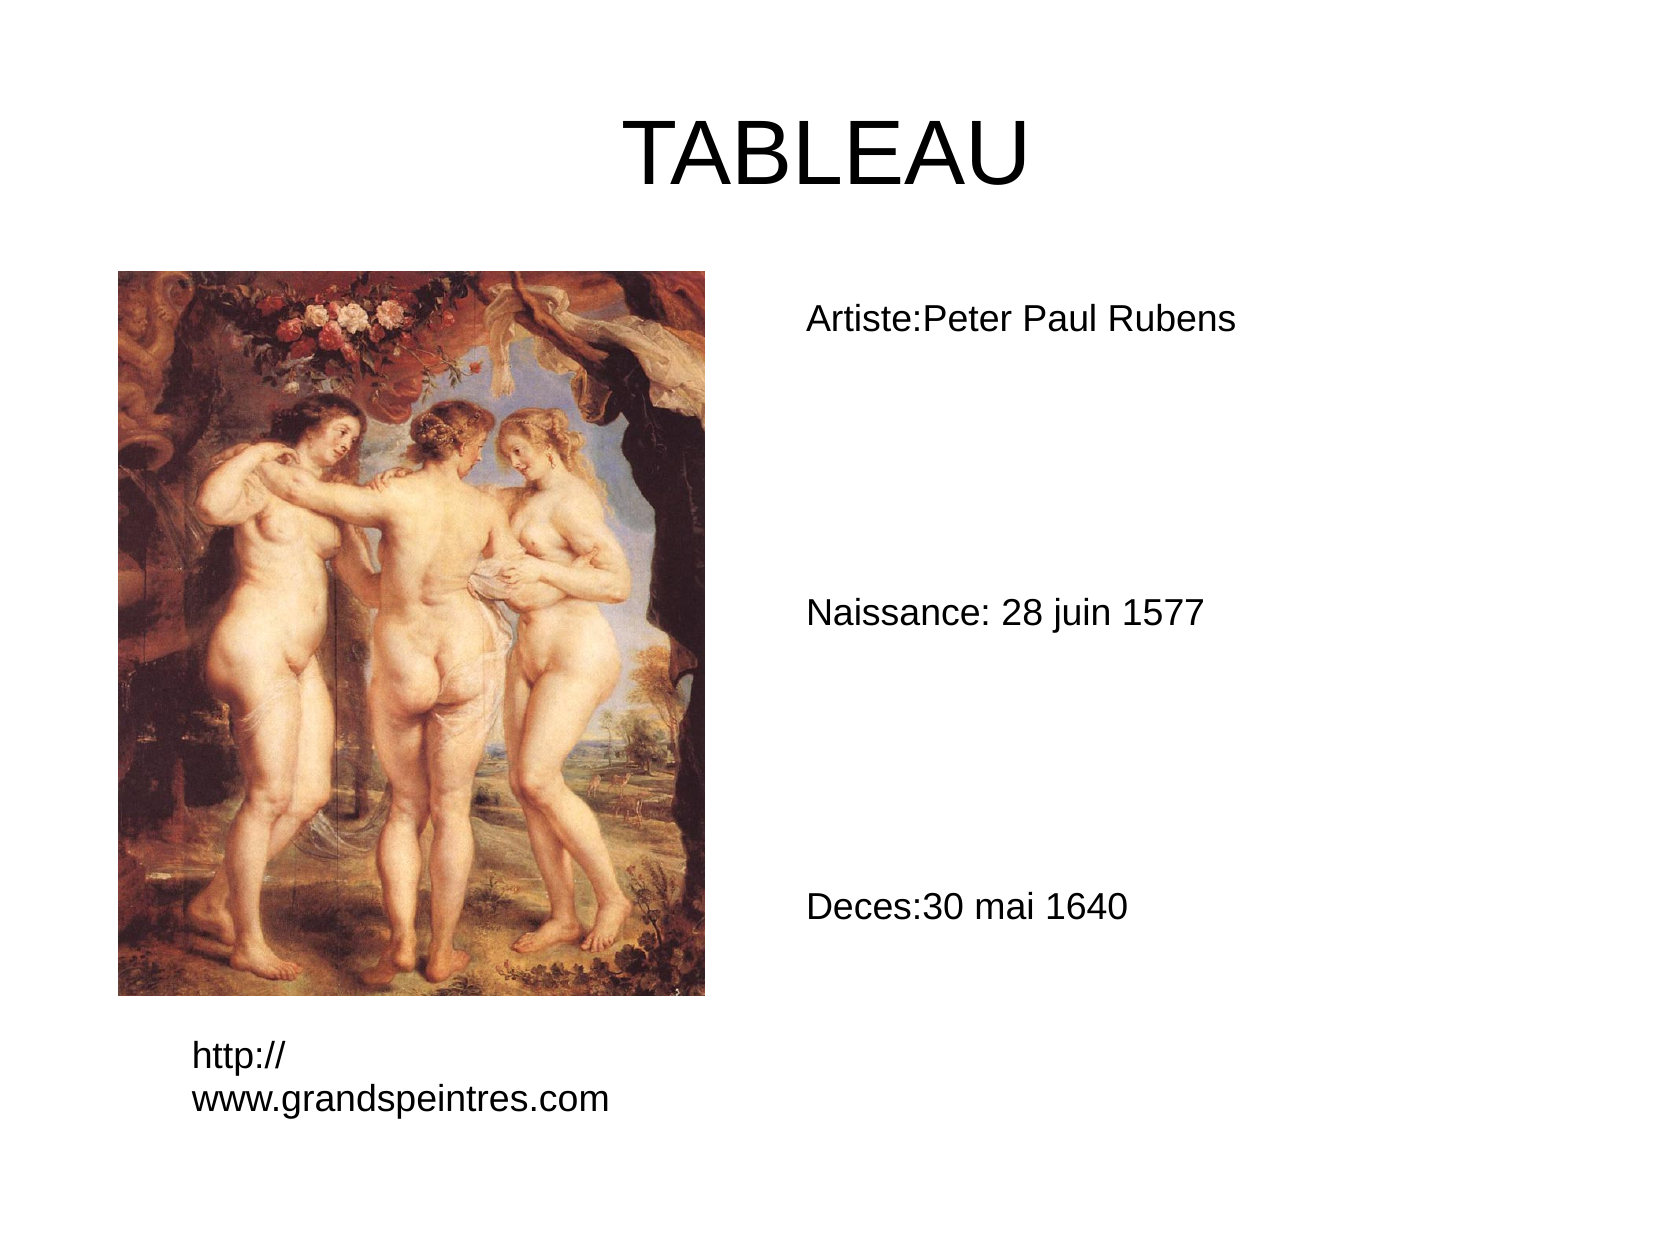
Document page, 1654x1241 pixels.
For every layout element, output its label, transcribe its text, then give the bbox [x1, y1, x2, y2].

title TABLEAU [82, 49, 1571, 257]
subtitle [106, 290, 1595, 1109]
picture [118, 271, 705, 996]
text_box Artiste:Peter Paul Rubens Naissance: 28 juin 1577 Deces:30 mai 1640 [791, 290, 1595, 936]
